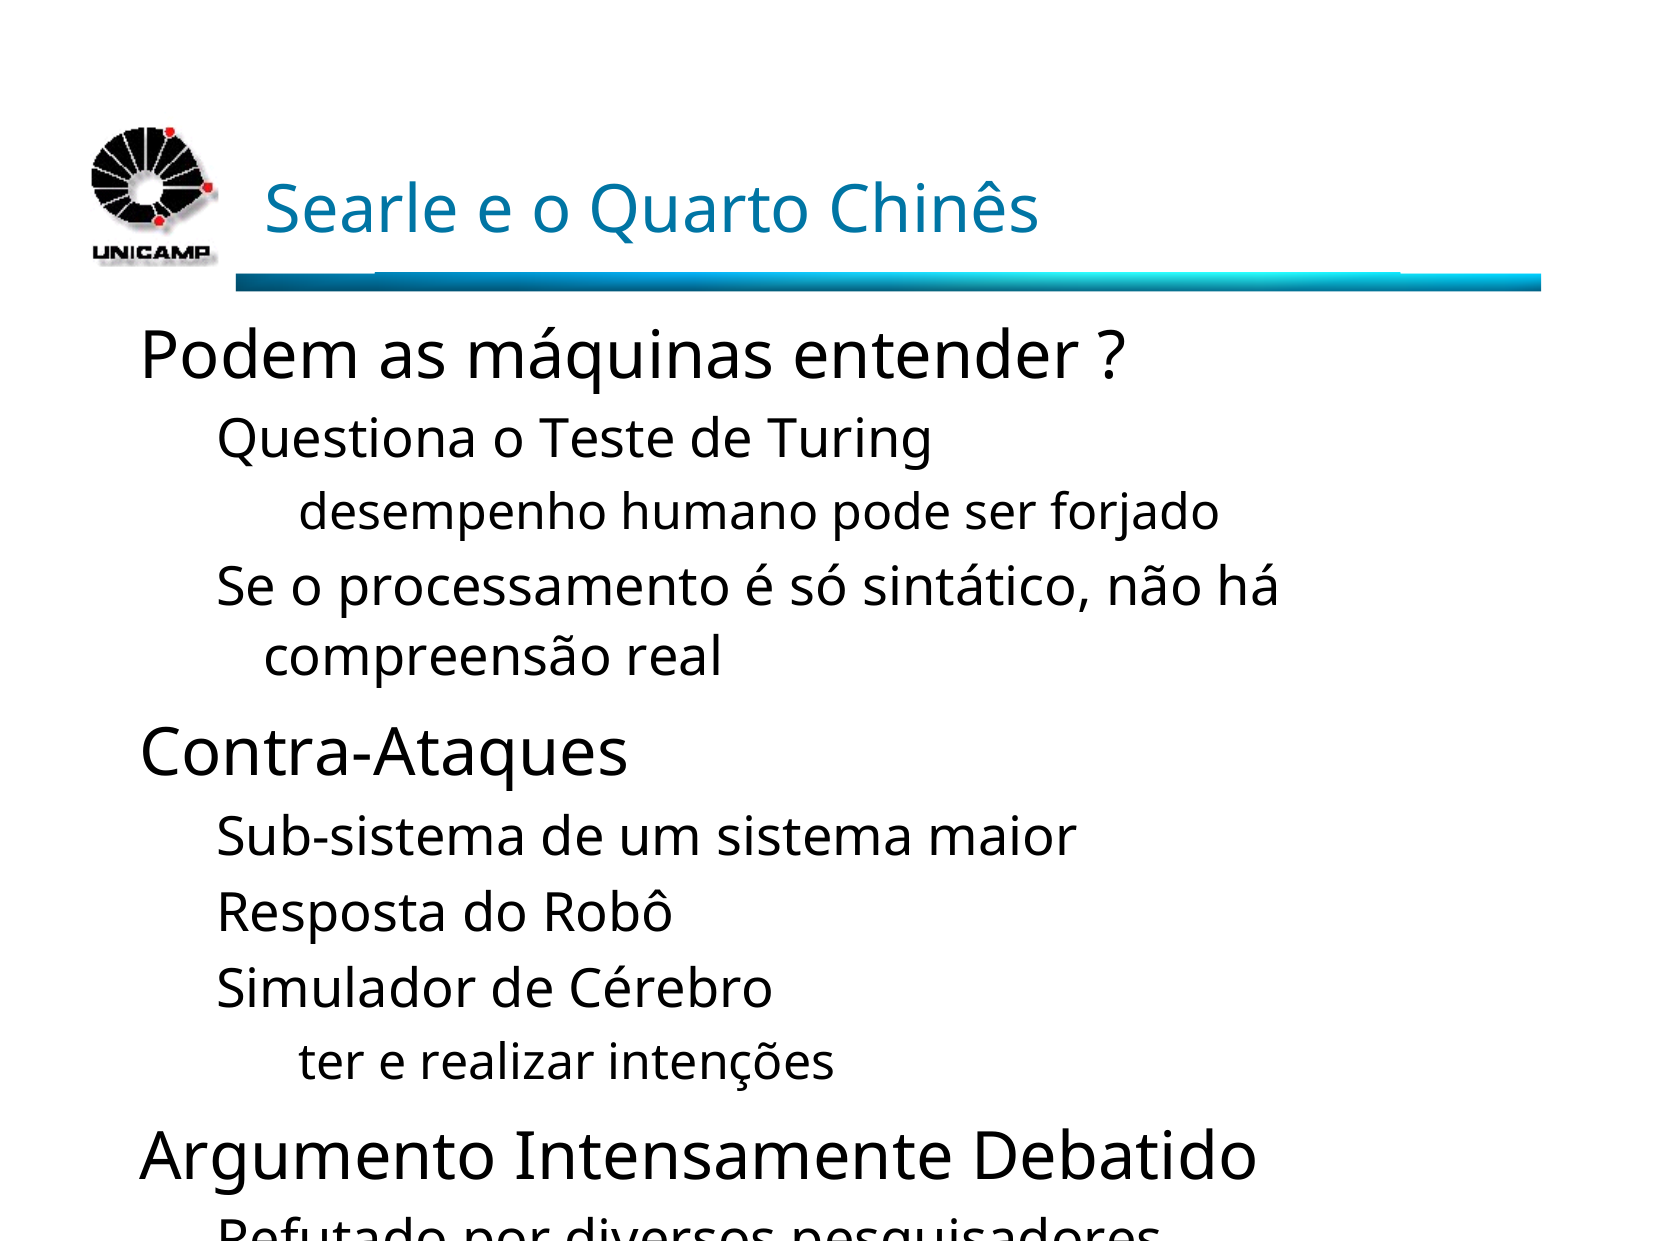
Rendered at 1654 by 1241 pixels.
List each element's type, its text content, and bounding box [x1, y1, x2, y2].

picture [125, 272, 1654, 295]
title Searle e o Quarto Chinês [264, 42, 1534, 250]
list Podem as máquinas entender ? Questiona o Teste de Turing desempenho humano pode ser forjado Se o processamento é só sintático, não há compreensão real Contra-Ataques Sub-sistema de um sistema maior Resposta do Robô Simulador de Cérebro ter e realizar intenções Argumento Intensamente Debatido Refutado por diversos pesquisadores [121, 309, 1534, 1182]
